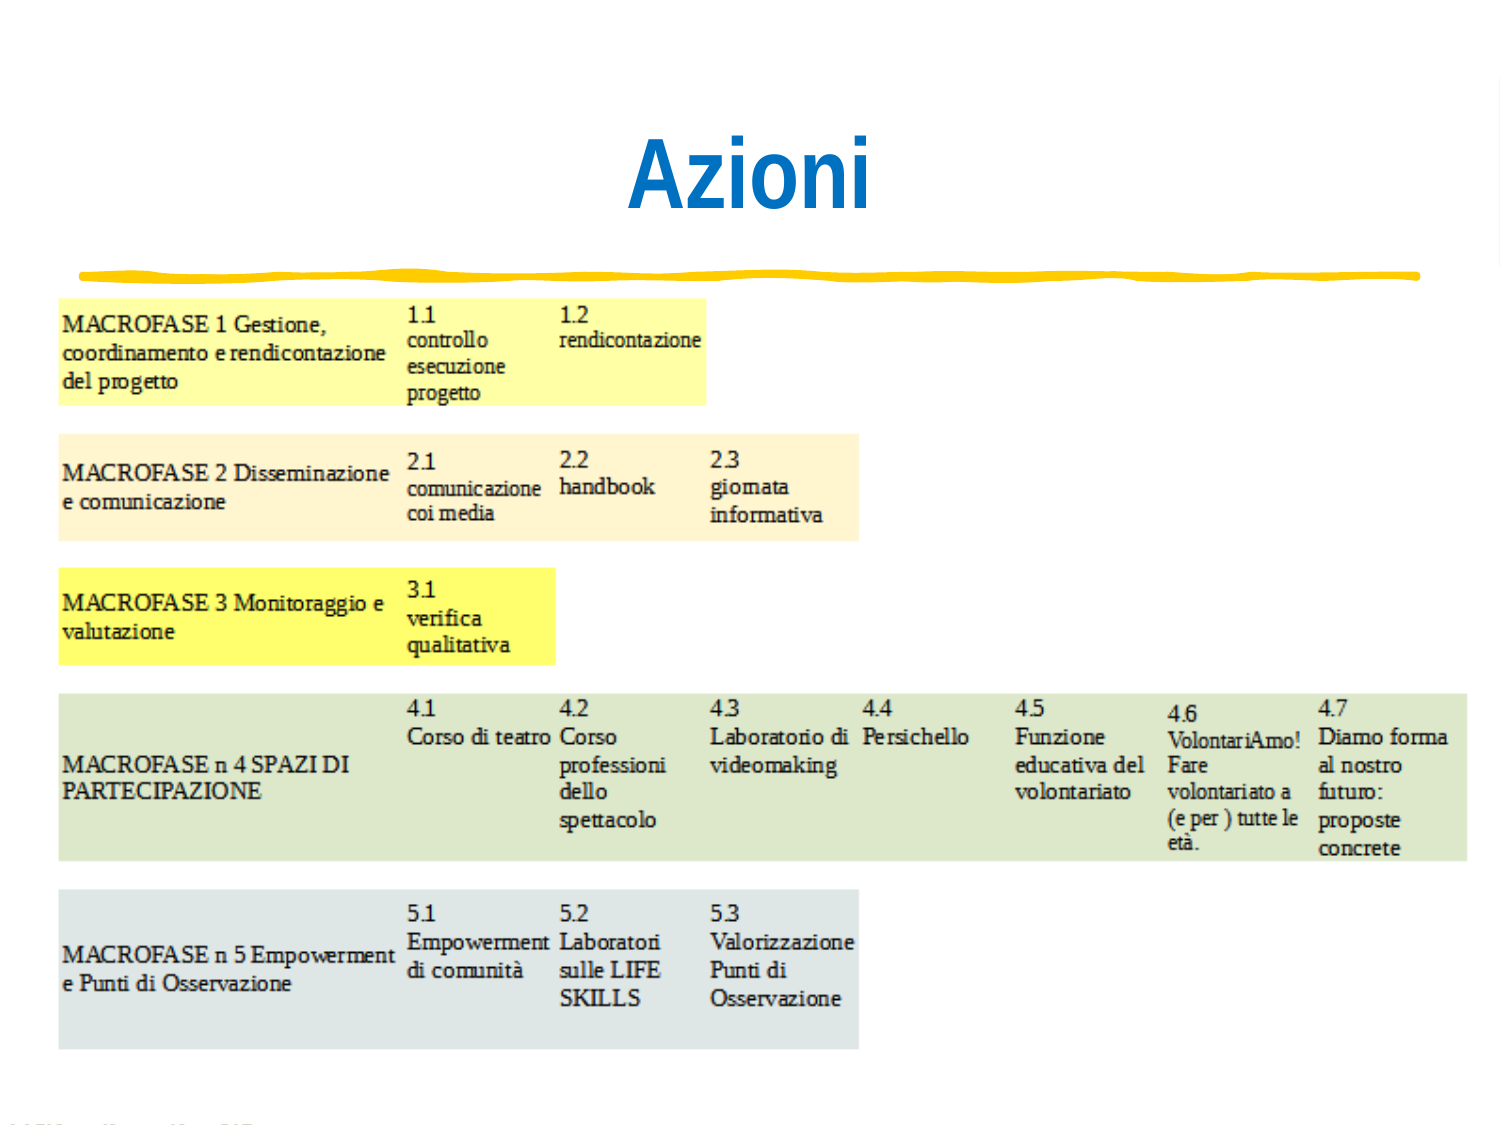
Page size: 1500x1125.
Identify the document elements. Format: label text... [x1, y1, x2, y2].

title Azioni [103, 59, 1397, 277]
picture [44, 295, 1477, 1063]
text_box [0, 0, 1499, 1125]
